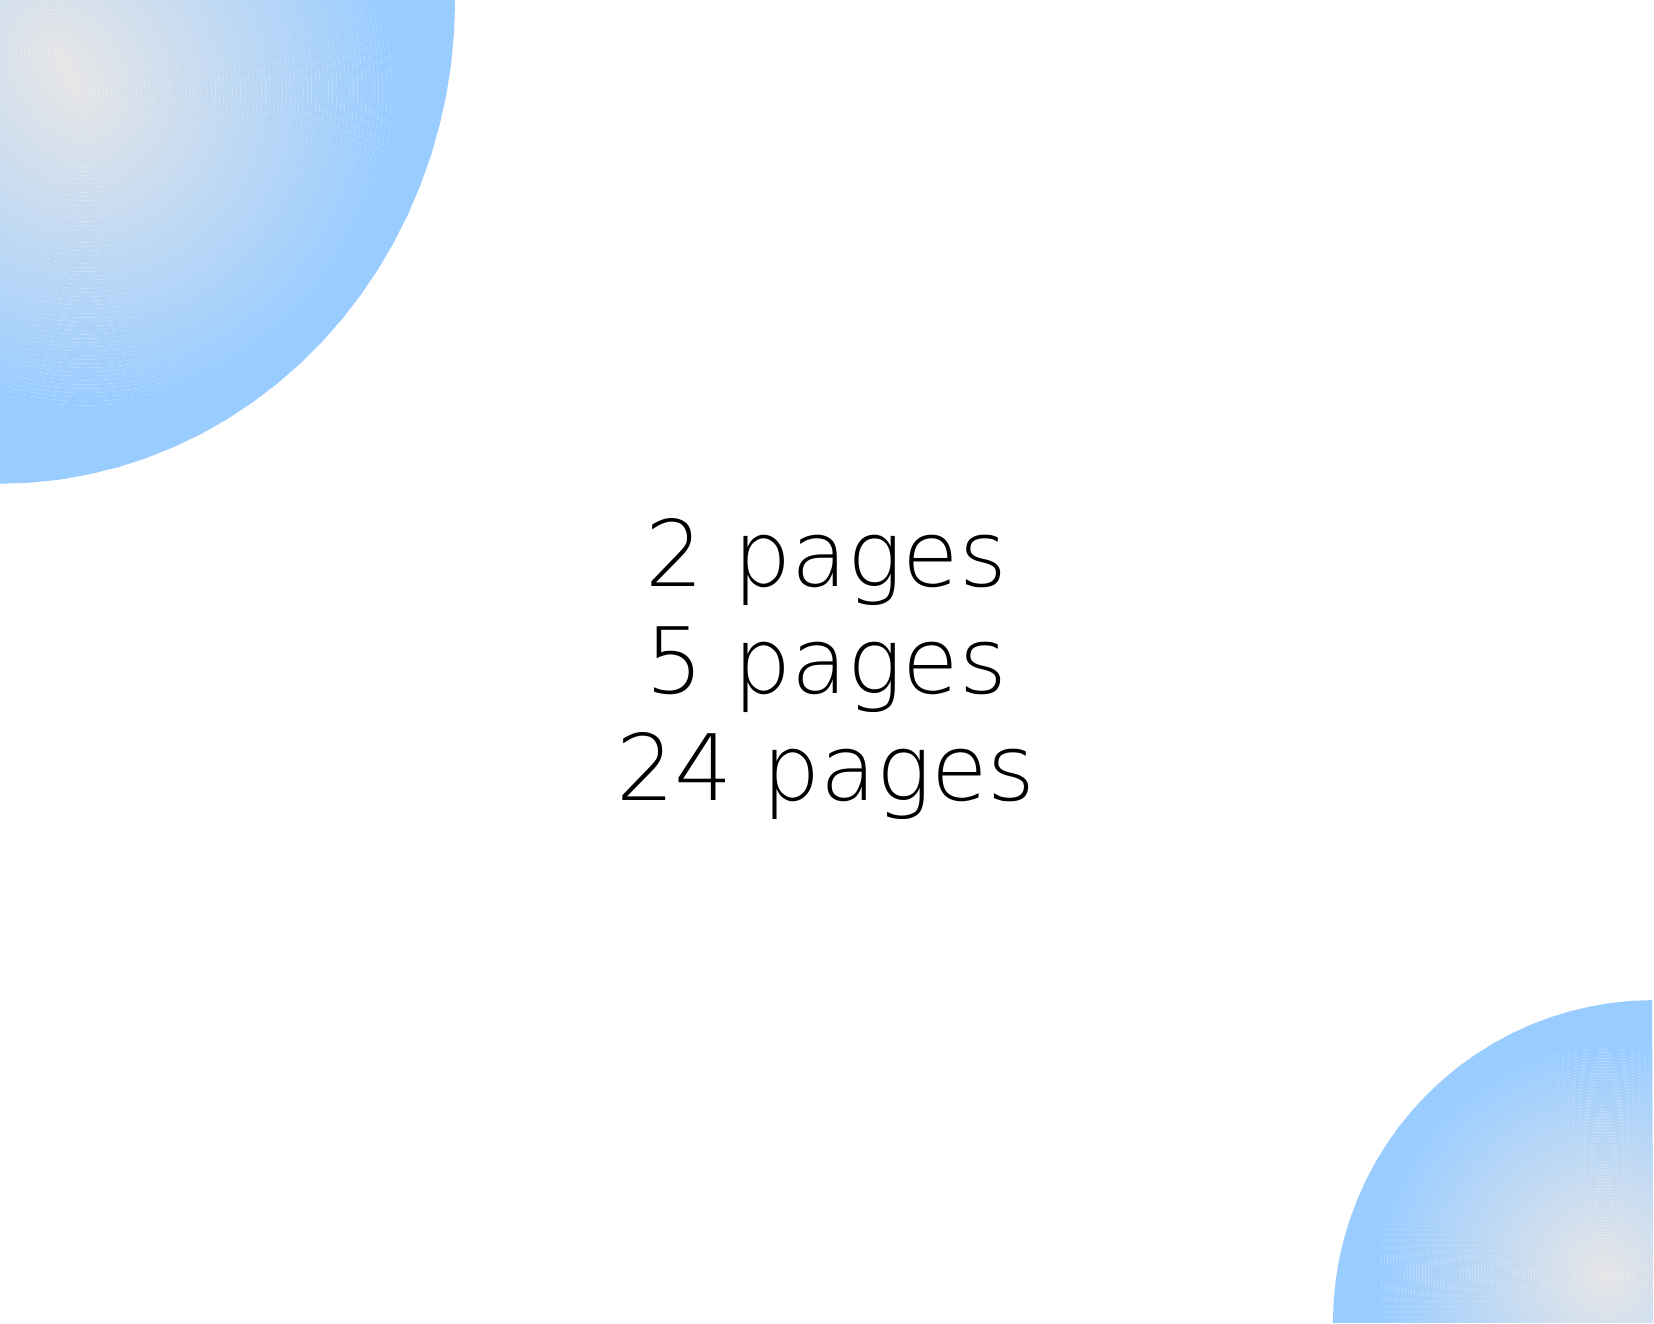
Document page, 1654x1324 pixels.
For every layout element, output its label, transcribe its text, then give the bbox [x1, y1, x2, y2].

subtitle 2 pages 5 pages 24 pages [82, 149, 1571, 1174]
